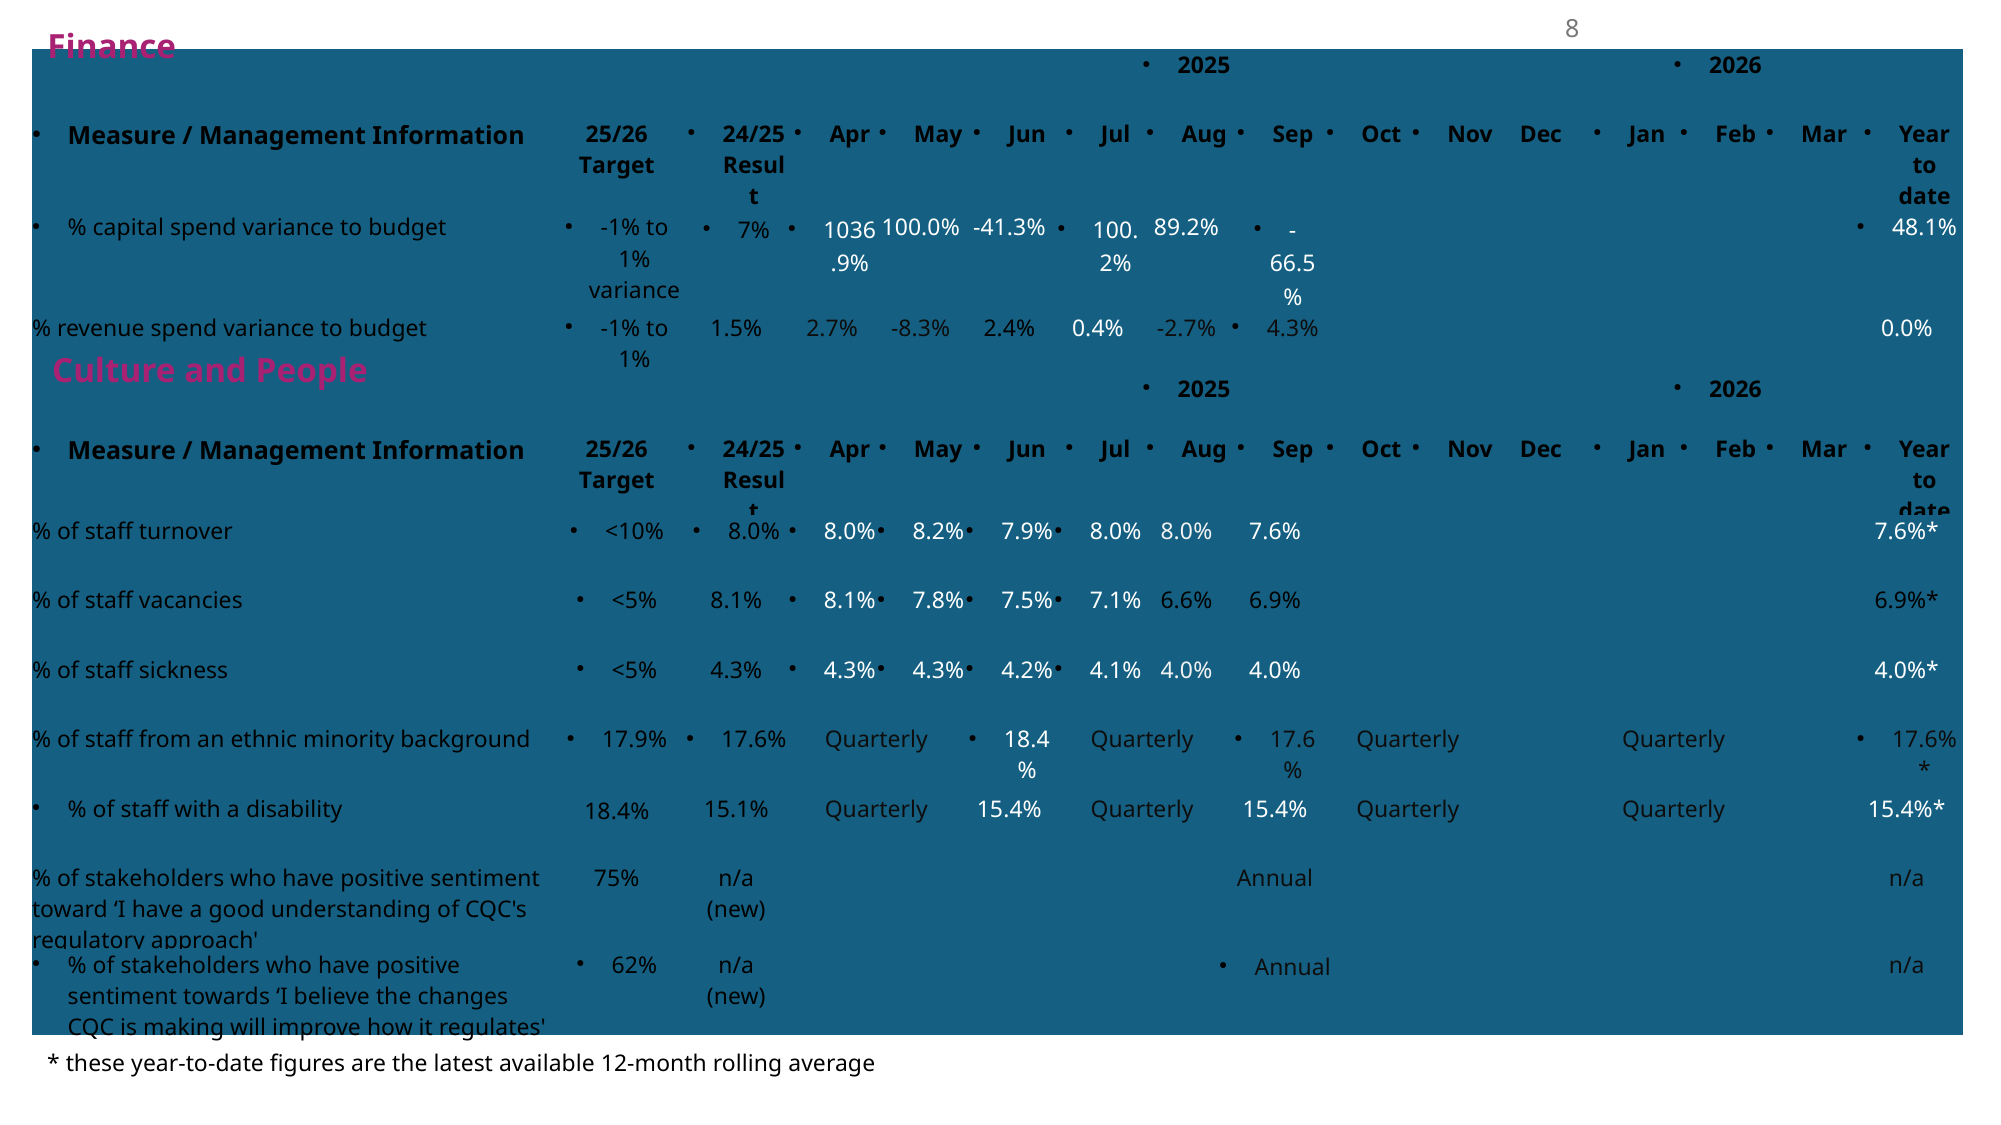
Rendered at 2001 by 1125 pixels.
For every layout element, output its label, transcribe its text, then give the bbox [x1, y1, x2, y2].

table_cell 15.4%* [1851, 793, 1963, 862]
table_cell [1762, 949, 1851, 1035]
table_cell [1762, 723, 1851, 793]
table_cell -1% to 1% variance [549, 211, 685, 312]
table_cell 17.6% [685, 723, 788, 793]
table_cell [1408, 584, 1497, 654]
table_cell 62% [549, 949, 685, 1035]
table_cell 100.2% [1054, 211, 1142, 312]
table_cell [1674, 312, 1762, 373]
table_cell [1408, 312, 1497, 373]
table_cell 24/25 Result [685, 433, 788, 515]
table_cell Quarterly [1585, 793, 1762, 862]
table_cell Nov [1408, 118, 1497, 211]
table_cell 8.0% [685, 515, 788, 584]
table_cell 7.9% [965, 515, 1054, 584]
table_cell [1408, 515, 1497, 584]
table_cell 2.7% [788, 312, 876, 373]
table_cell <5% [549, 584, 685, 654]
table_cell 8.2% [876, 515, 965, 584]
table_cell 7.6%* [1851, 515, 1963, 584]
table_cell [1408, 654, 1497, 723]
table_cell Year to date [1851, 118, 1963, 211]
table_header 2025 [788, 49, 1585, 118]
table_cell 8.1% [788, 584, 876, 654]
table_cell 18.4% [549, 793, 685, 862]
table_header [549, 373, 685, 433]
table_cell Annual [788, 862, 1762, 949]
table_cell [1497, 723, 1585, 793]
table_cell Feb [1674, 118, 1762, 211]
table_cell [1319, 515, 1408, 584]
table_cell Dec [1497, 433, 1585, 515]
table_cell 6.6% [1142, 584, 1231, 654]
table_cell % of staff sickness [32, 654, 549, 723]
table_cell 25/26 Target [549, 118, 685, 211]
table_cell 48.1% [1851, 211, 1963, 312]
table_header [549, 74, 685, 118]
table_cell -8.3% [876, 312, 965, 373]
table_cell % revenue spend variance to budget [32, 312, 549, 373]
table_cell 7.1% [1054, 584, 1142, 654]
table_cell [1762, 211, 1851, 312]
table_cell Jul [1054, 433, 1142, 515]
table_cell 75% [549, 862, 685, 949]
table_cell % of stakeholders who have positive sentiment toward ‘I have a good understanding of CQC's regulatory approach' [32, 862, 549, 949]
table_cell [1497, 515, 1585, 584]
table_cell -66.5% [1231, 211, 1319, 312]
table_cell [1497, 793, 1585, 862]
table_cell 4.2% [965, 654, 1054, 723]
table_cell [1497, 654, 1585, 723]
table_cell Apr [788, 433, 876, 515]
table_cell 15.4% [965, 793, 1054, 862]
text_box * these year-to-date figures are the latest available 12-month rolling average [32, 1041, 906, 1085]
table_cell 17.6%* [1851, 723, 1963, 793]
title Culture and People [37, 341, 666, 397]
table_cell n/a [1851, 862, 1963, 949]
table_cell 8.0% [1054, 515, 1142, 584]
table_header 2026 [1585, 59, 1851, 118]
table_cell [1762, 312, 1851, 373]
table_cell [1497, 211, 1585, 312]
table_cell Quarterly [788, 723, 965, 793]
table_cell 7.5% [965, 584, 1054, 654]
table_cell 89.2% [1142, 211, 1231, 312]
table_cell Aug [1142, 118, 1231, 211]
table_cell [1762, 862, 1851, 949]
table_cell [1497, 312, 1585, 373]
table_cell [1762, 584, 1851, 654]
table_cell 2.4% [965, 312, 1054, 373]
table_cell Aug [1142, 433, 1231, 515]
table_cell [1674, 211, 1762, 312]
table_cell 4.3% [788, 654, 876, 723]
table_cell [1762, 654, 1851, 723]
table_cell 17.9% [549, 723, 685, 793]
table_cell % capital spend variance to budget [32, 211, 549, 312]
table_cell 4.3% [876, 654, 965, 723]
table_cell [1585, 515, 1674, 584]
table_cell [1319, 211, 1408, 312]
table_header [1851, 373, 1963, 433]
table_cell Quarterly [788, 793, 965, 862]
table_cell 8.0% [1142, 515, 1231, 584]
table_cell [1674, 584, 1762, 654]
table_cell [1585, 654, 1674, 723]
table_cell Oct [1319, 118, 1408, 211]
table_cell 7.6% [1231, 515, 1319, 584]
table_cell 8.0% [788, 515, 876, 584]
table_cell % of staff with a disability [32, 793, 549, 862]
table_cell <10% [549, 515, 685, 584]
table_cell Dec [1497, 118, 1585, 211]
table_cell Sep [1231, 433, 1319, 515]
table_cell Year to date [1851, 433, 1963, 515]
table_cell -1% to 1% variance [549, 312, 685, 373]
table_cell 4.0% [1231, 654, 1319, 723]
table_cell 6.9%* [1851, 584, 1963, 654]
table_cell Jun [965, 433, 1054, 515]
table_header [685, 373, 788, 433]
table_cell 8.1% [685, 584, 788, 654]
table_cell 1.5% [685, 312, 788, 373]
table_header [1851, 59, 1963, 118]
table_cell [1585, 211, 1674, 312]
table_cell % of staff turnover [32, 515, 549, 584]
table_cell 1036.9% [788, 211, 876, 312]
table_cell Mar [1762, 433, 1851, 515]
table_cell Quarterly [1319, 793, 1497, 862]
slide_number 8 [1550, 0, 2000, 59]
table_cell Jun [965, 118, 1054, 211]
table_header [32, 373, 549, 433]
table_cell 7% [685, 211, 788, 312]
table_header [32, 74, 549, 118]
table_cell 4.3% [1231, 312, 1319, 373]
table_cell 7.8% [876, 584, 965, 654]
table_header 2026 [1585, 373, 1851, 433]
table_cell [1674, 654, 1762, 723]
table_cell % of staff vacancies [32, 584, 549, 654]
table_cell 0.4% [1054, 312, 1142, 373]
table_cell 24/25 Result [685, 118, 788, 211]
table_cell Mar [1762, 118, 1851, 211]
table_cell [1319, 312, 1408, 373]
table_cell [1585, 312, 1674, 373]
table_cell 0.0% [1851, 312, 1963, 373]
table_cell May [876, 433, 965, 515]
table_cell n/a (new) [685, 862, 788, 949]
table_cell Jul [1054, 118, 1142, 211]
table_cell Jan [1585, 118, 1674, 211]
table_cell Annual [788, 949, 1762, 1035]
table_cell [1319, 584, 1408, 654]
table_cell 4.1% [1054, 654, 1142, 723]
table_header [685, 74, 788, 118]
table_cell 15.4% [1231, 793, 1319, 862]
table_cell Oct [1319, 433, 1408, 515]
table_cell Nov [1408, 433, 1497, 515]
table_cell -41.3% [965, 211, 1054, 312]
table_cell 6.9% [1231, 584, 1319, 654]
table_header 2025 [788, 373, 1585, 433]
table_cell Quarterly [1054, 723, 1231, 793]
table_cell Quarterly [1054, 793, 1231, 862]
table_cell <5% [549, 654, 685, 723]
table_cell [1408, 211, 1497, 312]
table_cell 18.4% [965, 723, 1054, 793]
table_cell [1319, 654, 1408, 723]
table_cell n/a (new) [685, 949, 788, 1035]
table_cell 100.0% [876, 211, 965, 312]
table_cell Measure / Management Information [32, 433, 549, 515]
table_cell 4.3% [685, 654, 788, 723]
table_cell Sep [1231, 118, 1319, 211]
table_cell 15.1% [685, 793, 788, 862]
table_cell Measure / Management Information [32, 118, 549, 211]
table_cell [1762, 515, 1851, 584]
table_cell [1674, 515, 1762, 584]
text_box Finance [32, 17, 824, 74]
table_cell May [876, 118, 965, 211]
table_cell [1497, 584, 1585, 654]
table_cell Jan [1585, 433, 1674, 515]
table_cell [1762, 793, 1851, 862]
table_cell Quarterly [1585, 723, 1762, 793]
table_cell % of staff from an ethnic minority background [32, 723, 549, 793]
table_cell Feb [1674, 433, 1762, 515]
table_cell -2.7% [1142, 312, 1231, 373]
table_cell n/a [1851, 949, 1963, 1035]
table_cell 4.0% [1142, 654, 1231, 723]
table_cell 25/26 Target [549, 433, 685, 515]
table_cell % of stakeholders who have positive sentiment towards ‘I believe the changes CQC is making will improve how it regulates' [32, 949, 549, 1035]
table_cell [1585, 584, 1674, 654]
table_cell 17.6% [1231, 723, 1319, 793]
table_cell Quarterly [1319, 723, 1497, 793]
table_cell Apr [788, 118, 876, 211]
table_cell 4.0%* [1851, 654, 1963, 723]
